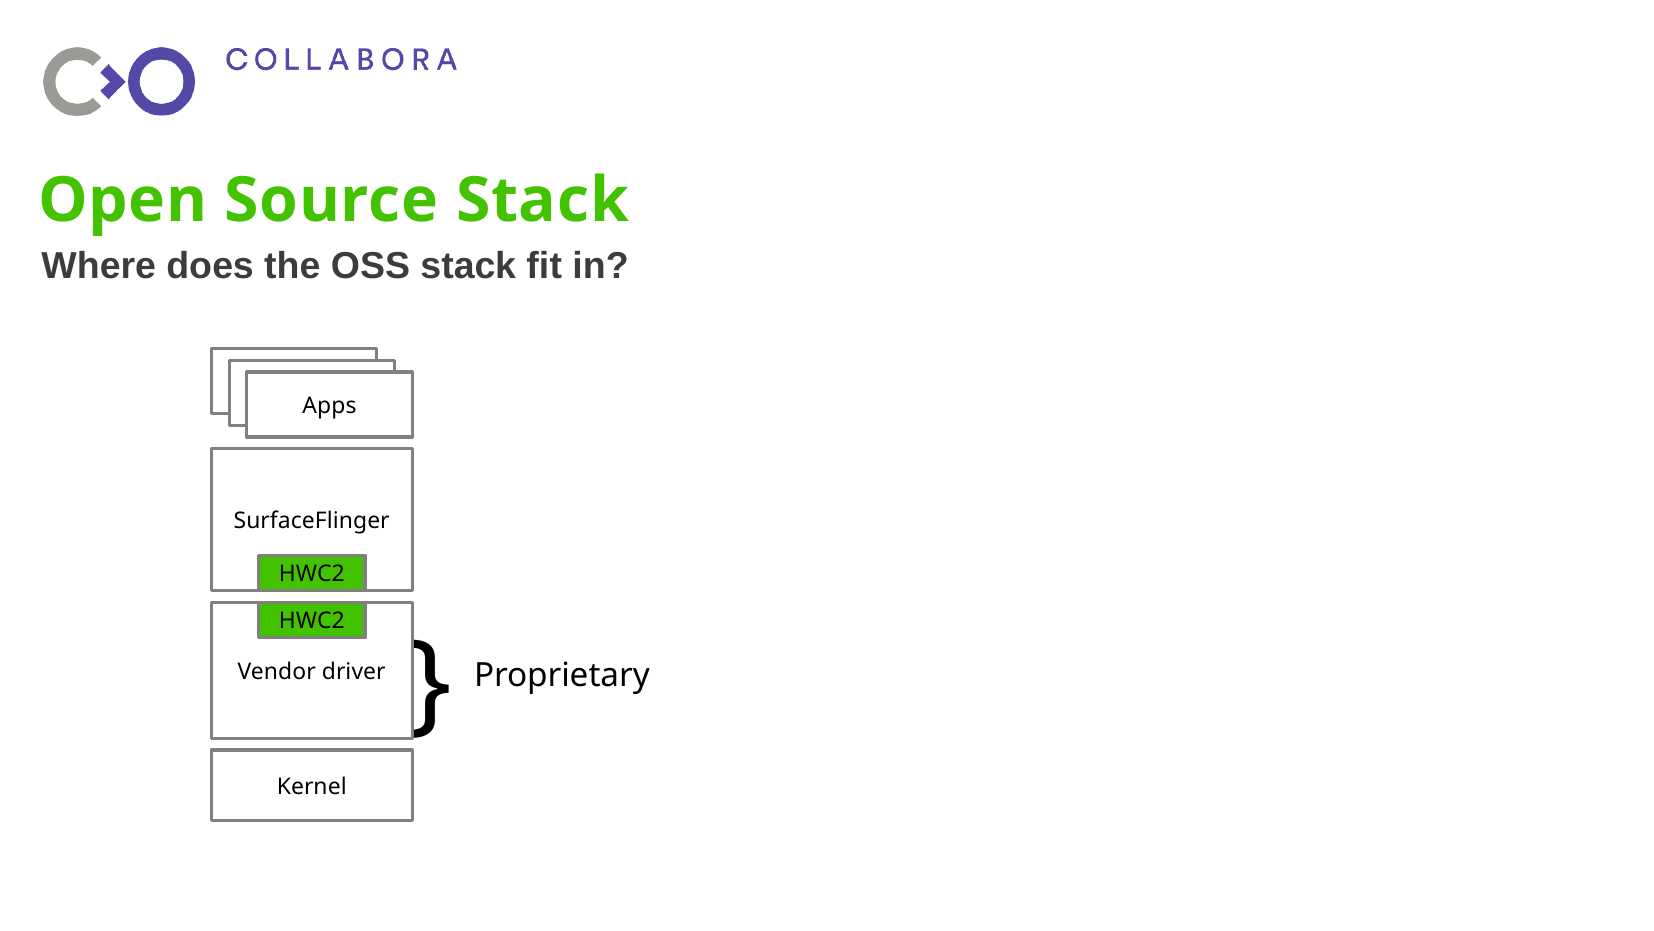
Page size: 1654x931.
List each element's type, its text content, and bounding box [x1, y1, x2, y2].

text_box SurfaceFlinger [211, 448, 413, 591]
text_box Kernel [211, 750, 413, 821]
text_box HWC2 [258, 555, 366, 591]
text_box Apps [246, 372, 413, 438]
text_box Where does the OSS stack fit in? [41, 240, 1614, 290]
picture [43, 47, 457, 116]
text_box } [394, 592, 497, 739]
text_box HWC2 [258, 602, 366, 638]
text_box Vendor driver [211, 602, 413, 739]
text_box Proprietary [497, 643, 674, 698]
title Open Source Stack [38, 159, 1614, 216]
text_box [211, 348, 395, 426]
